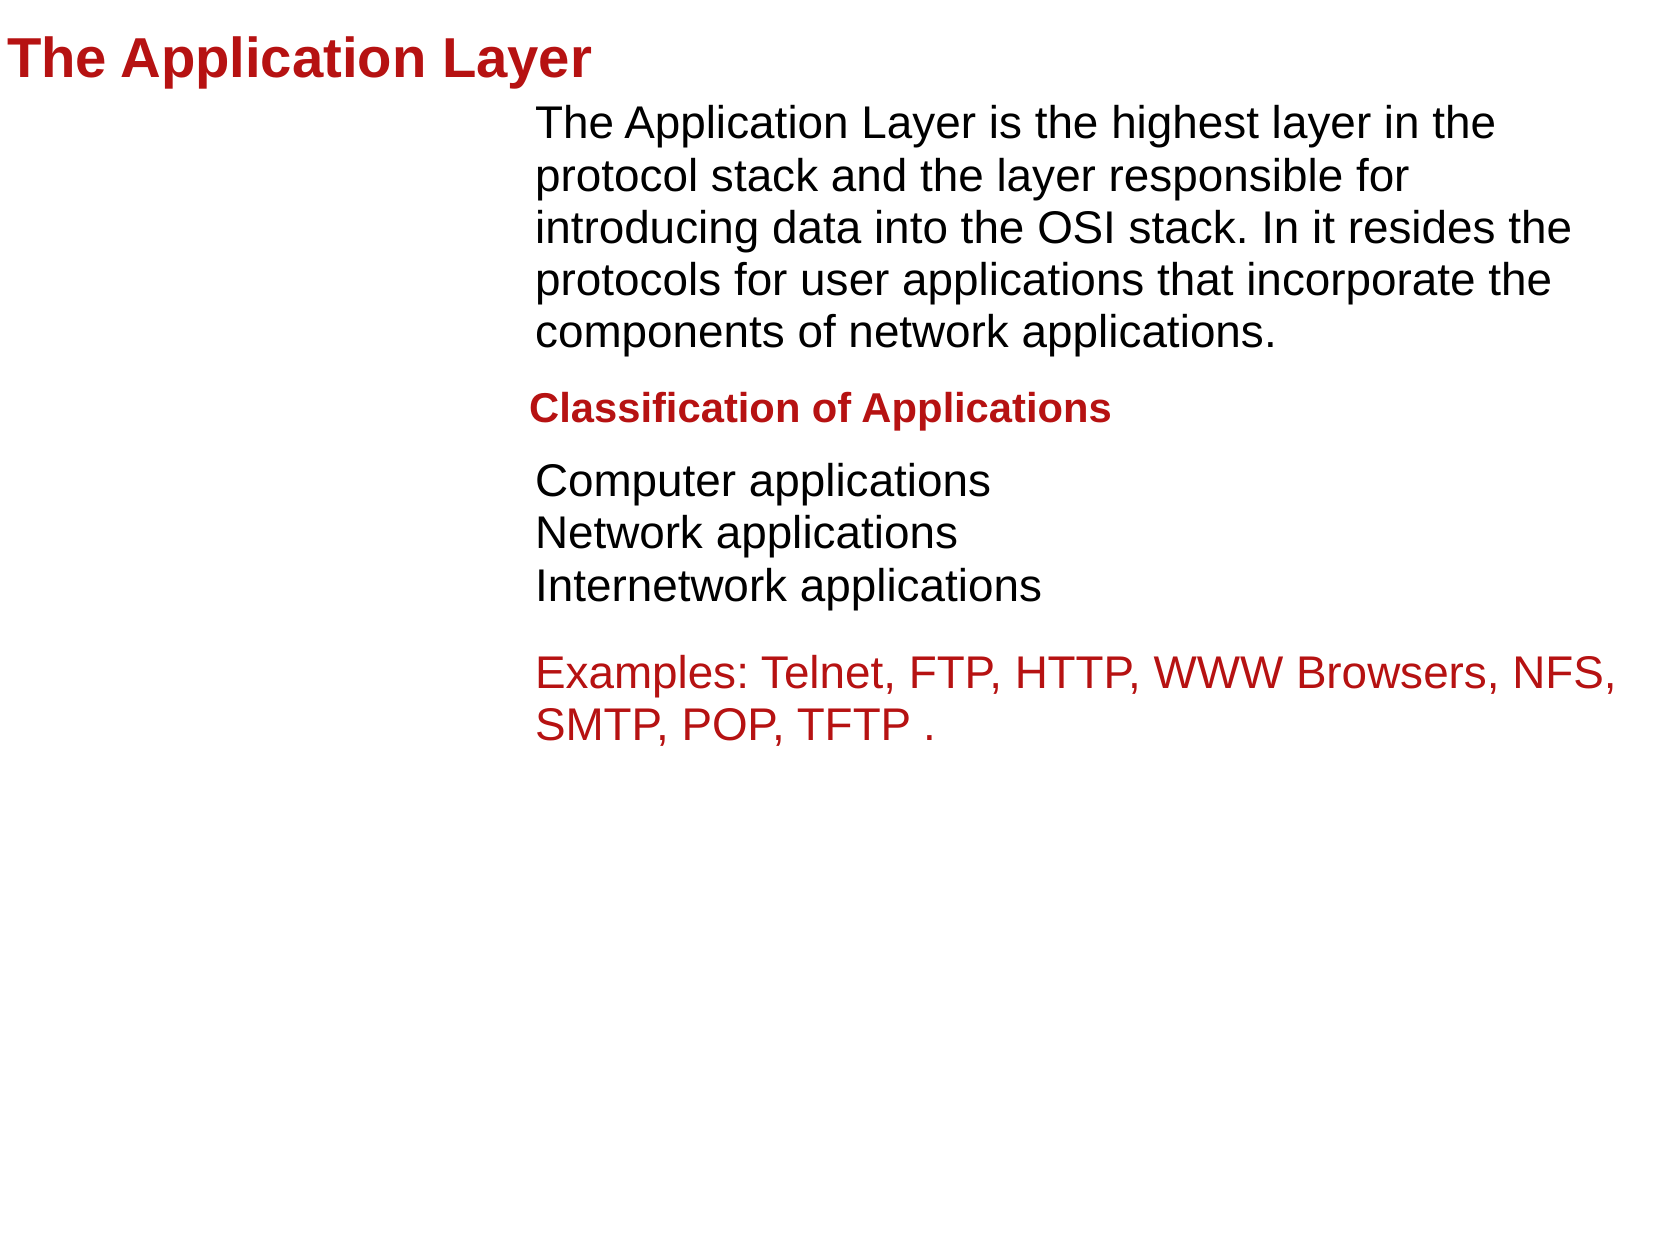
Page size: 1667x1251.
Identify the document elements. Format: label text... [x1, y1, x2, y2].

text_box Classification of Applications [529, 384, 1132, 433]
text_box The Application Layer is the highest layer in the protocol stack and the layer responsible for introducing data into the OSI stack. In it resides the protocols for user applications that incorporate the components of network applications. [535, 97, 1618, 359]
text_box The Application Layer [7, 26, 622, 91]
text_box Computer applications Network applications Internetwork applications Examples: Telnet, FTP, HTTP, WWW Browsers, NFS, SMTP, POP, TFTP . [535, 454, 1660, 751]
